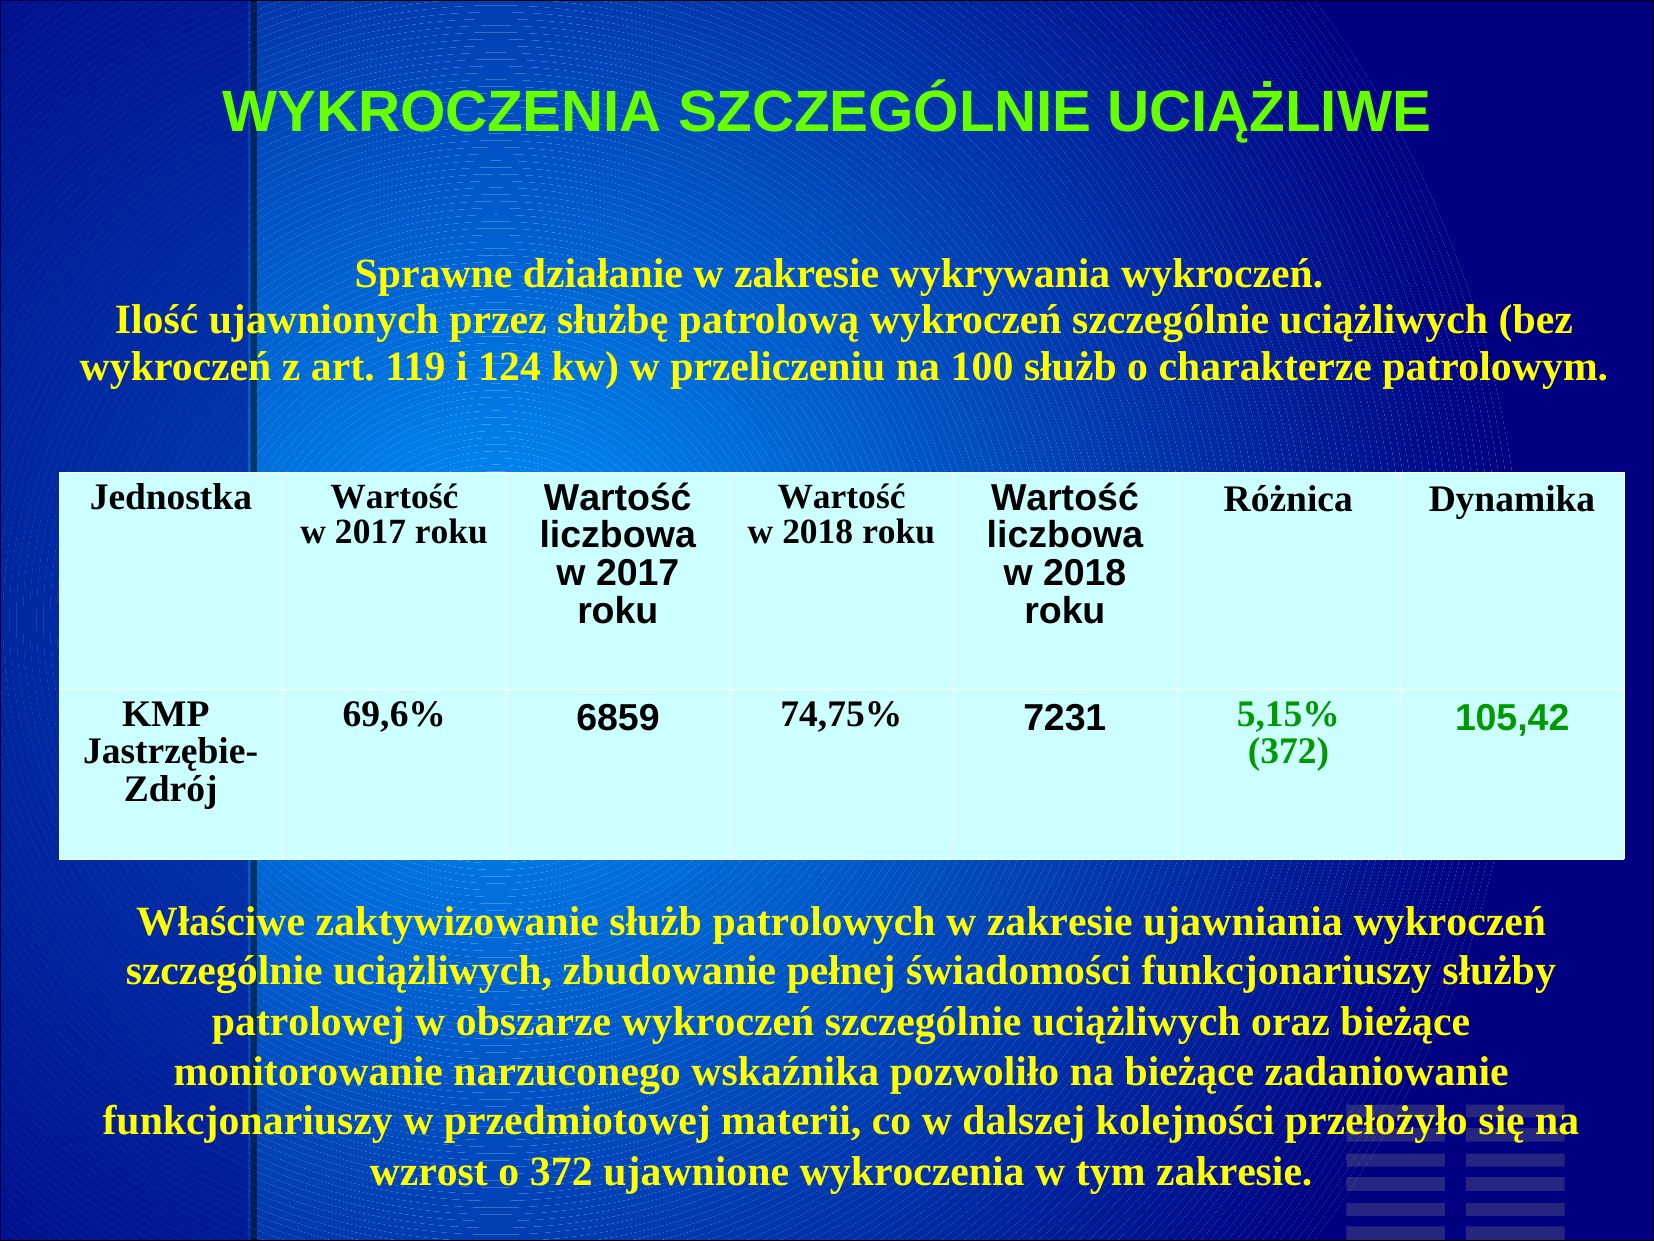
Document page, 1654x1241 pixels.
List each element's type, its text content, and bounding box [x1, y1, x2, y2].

text_box WYKROCZENIA SZCZEGÓLNIE UCIĄŻLIWE [88, 70, 1565, 153]
table_header Jednostka [60, 473, 282, 689]
table_header Dynamika [1401, 473, 1624, 689]
table_cell 105,42 [1401, 690, 1624, 859]
table_header Wartość liczbowa w 2018 roku [954, 473, 1177, 689]
table_cell 5,15% (372) [1178, 690, 1400, 859]
table_cell 74,75% [731, 690, 953, 859]
table_cell KMP Jastrzębie-Zdrój [60, 690, 282, 859]
table_header Wartość w 2018 roku [731, 473, 953, 689]
table_cell 6859 [507, 690, 730, 859]
table_cell 7231 [954, 690, 1177, 859]
table_header Różnica [1178, 473, 1400, 689]
text_box Właściwe zaktywizowanie służb patrolowych w zakresie ujawniania wykroczeń szczególnie uciążliwych, zbudowanie pełnej świadomości funkcjonariuszy służby patrolowej w obszarze wykroczeń szczególnie uciążliwych oraz bieżące monitorowanie narzuconego wskaźnika pozwoliło na bieżące zadaniowanie funkcjonariuszy w przedmiotowej materii, co w dalszej kolejności przełożyło się na wzrost o 372 ujawnione wykroczenia w tym zakresie. [59, 885, 1625, 1241]
title Sprawne działanie w zakresie wykrywania wykroczeń. Ilość ujawnionych przez służbę patrolową wykroczeń szczególnie uciążliwych (bez wykroczeń z art. 119 i 124 kw) w przeliczeniu na 100 służb o charakterze patrolowym. [29, 206, 1625, 433]
table_cell 69,6% [283, 690, 506, 859]
table_header Wartość w 2017 roku [283, 473, 506, 689]
table_header Wartość liczbowa w 2017 roku [507, 473, 730, 689]
